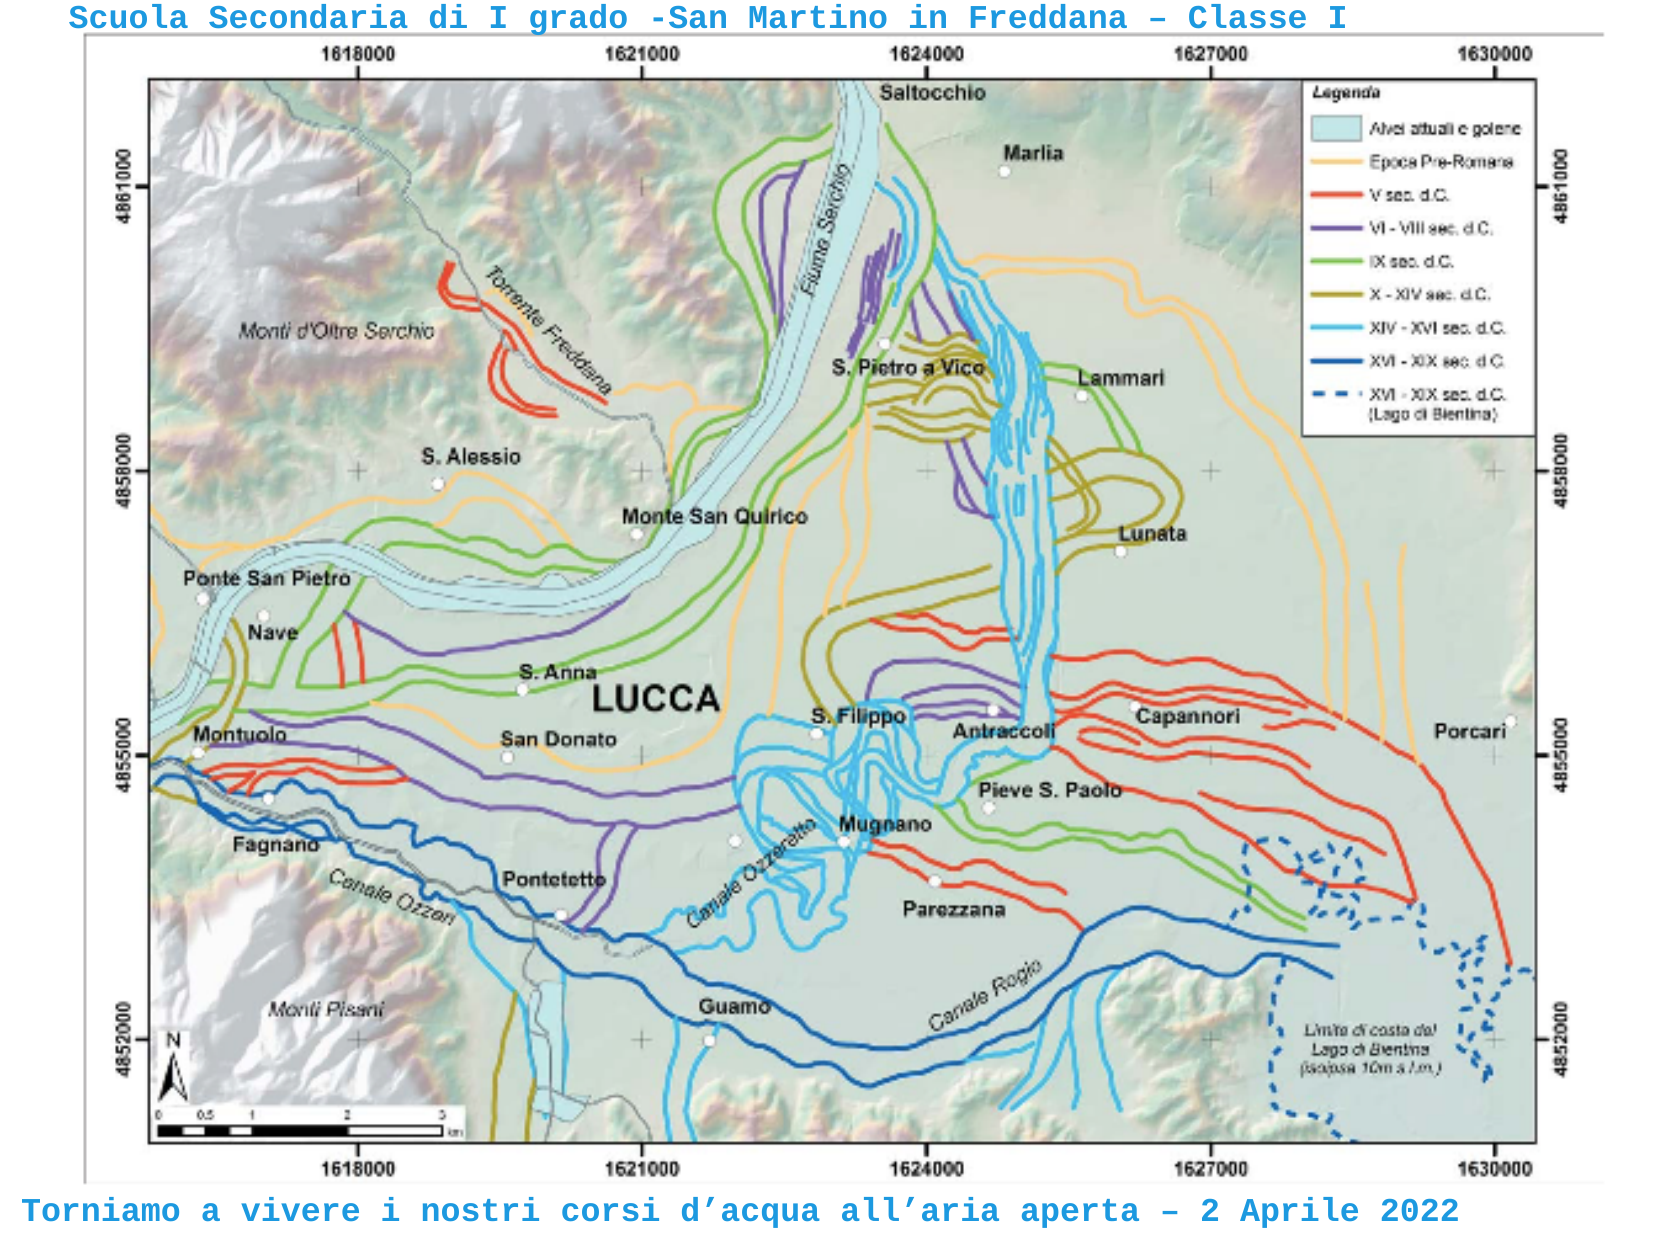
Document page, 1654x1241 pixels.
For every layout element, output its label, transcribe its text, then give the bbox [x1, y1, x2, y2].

picture [82, 32, 1607, 1187]
text_box Torniamo a vivere i nostri corsi d’acqua all’aria aperta – 2 Aprile 2022 [5, 1179, 1477, 1241]
text_box Scuola Secondaria di I grado -San Martino in Freddana – Classe I [5, 3, 1412, 37]
